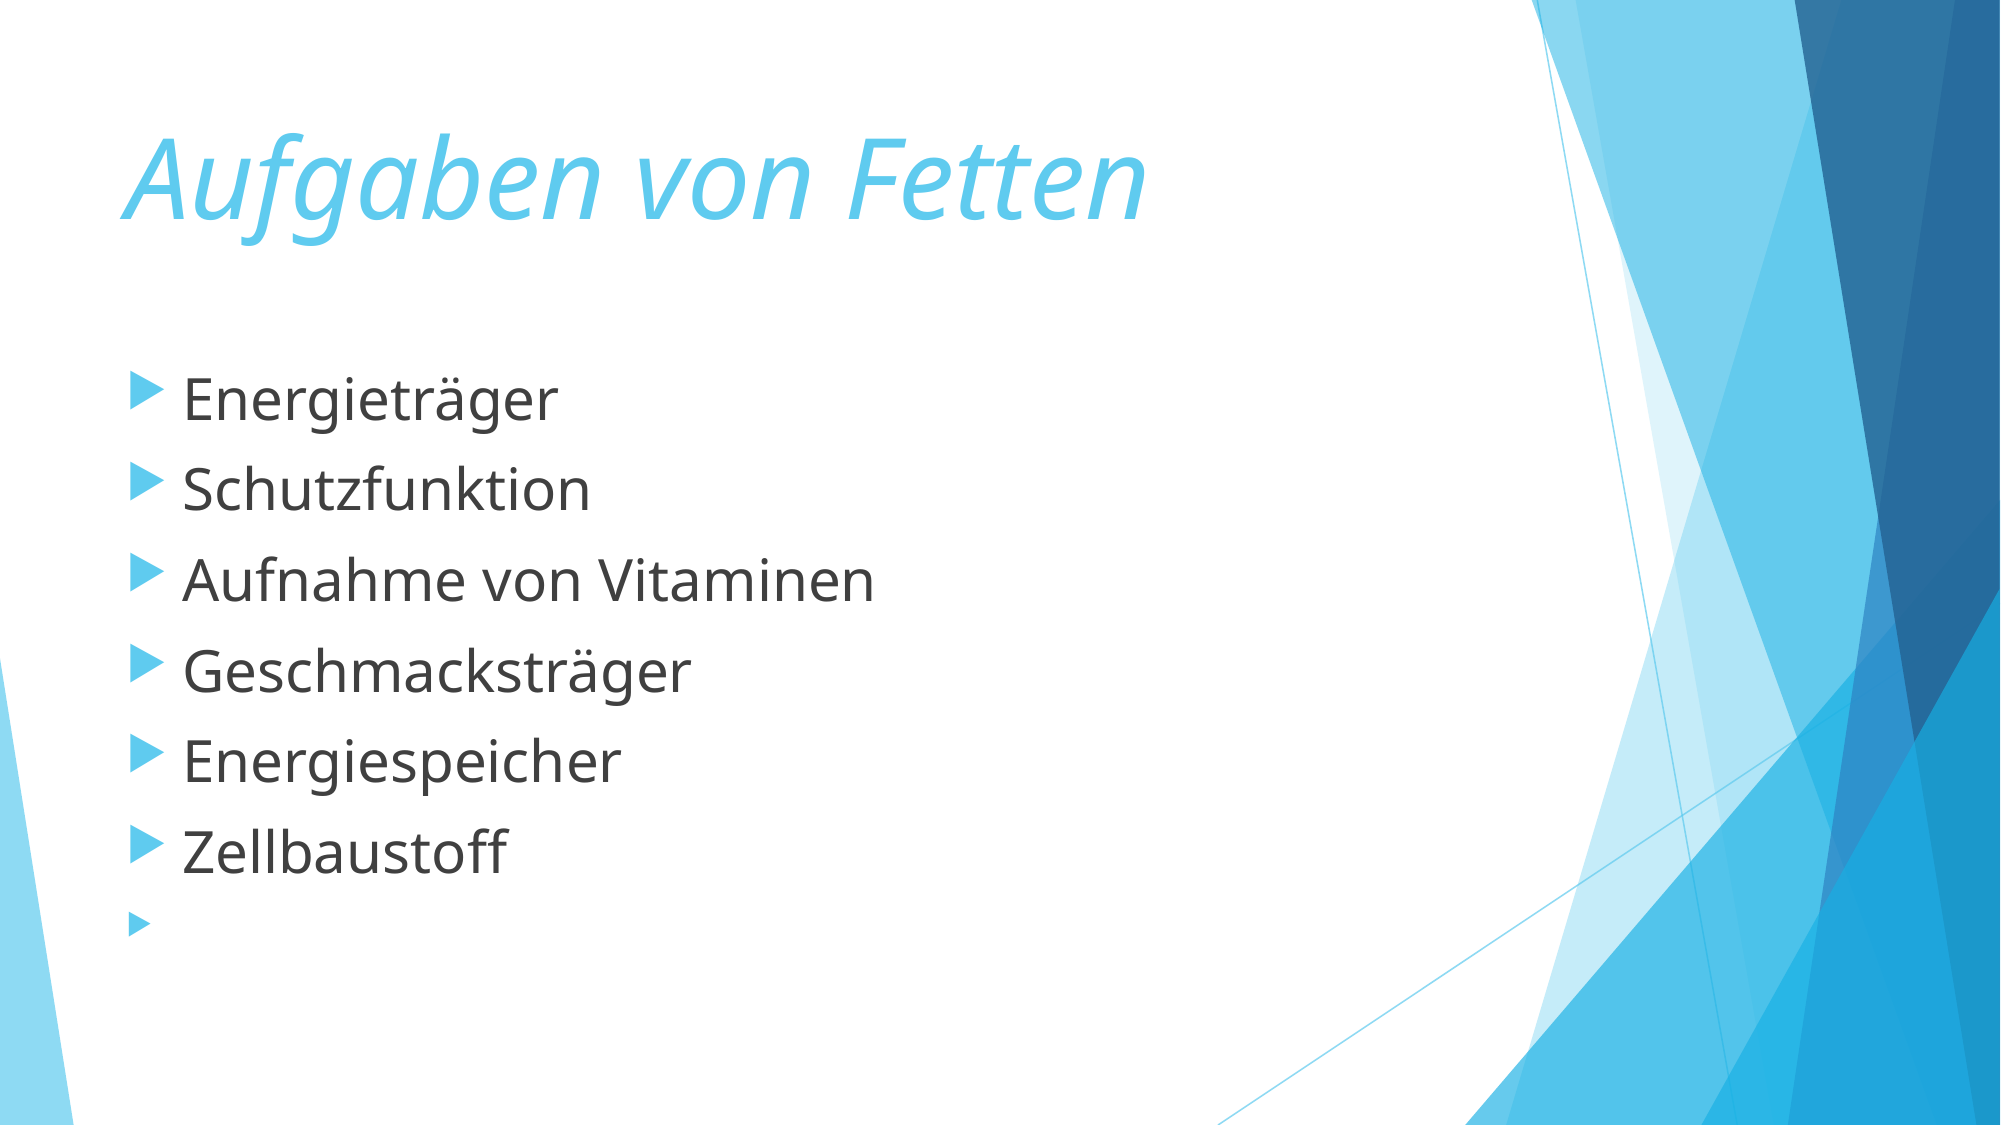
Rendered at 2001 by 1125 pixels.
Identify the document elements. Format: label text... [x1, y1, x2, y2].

title Aufgaben von Fetten [111, 99, 1522, 317]
list Energieträger Schutzfunktion Aufnahme von Vitaminen Geschmacksträger Energiespeicher Zellbaustoff [111, 354, 1522, 992]
